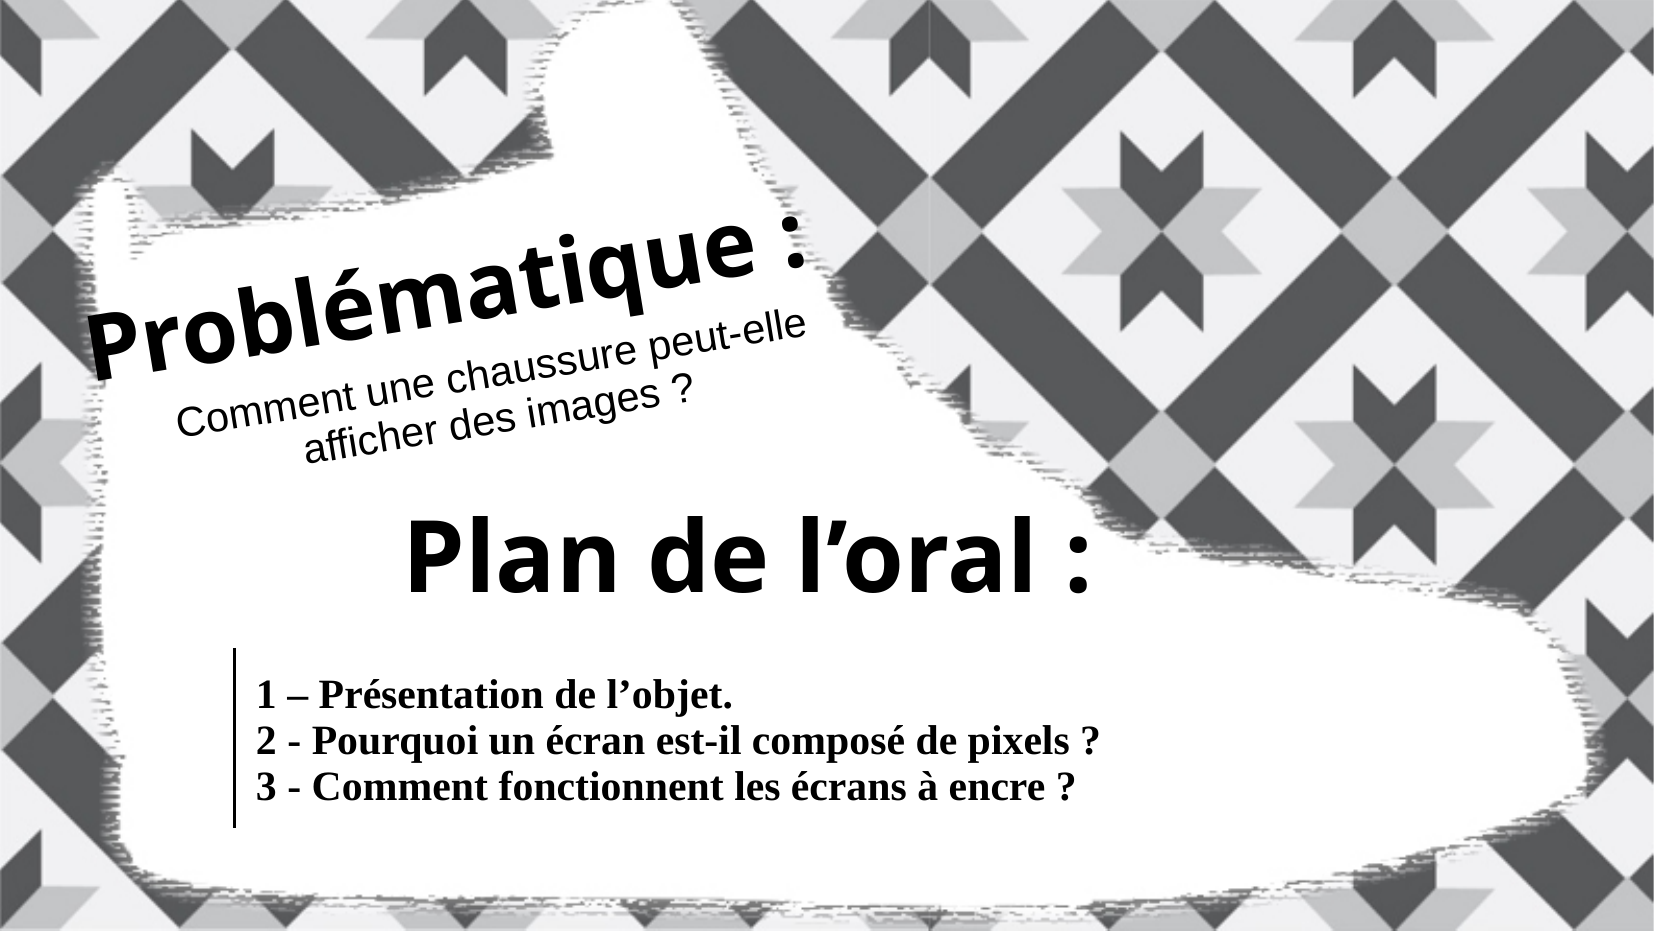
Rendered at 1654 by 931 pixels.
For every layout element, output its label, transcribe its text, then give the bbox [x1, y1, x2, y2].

picture [0, 0, 1654, 931]
text_box Comment une chaussure peut-elle afficher des images ? [116, 281, 874, 476]
title Plan de l’oral : [3, 476, 1492, 632]
title Problématique : [30, 135, 883, 440]
text_box 1 – Présentation de l’objet. 2 - Pourquoi un écran est-il composé de pixels ? 3 - Comment fonctionnent les écrans à encre ? [241, 663, 1459, 818]
